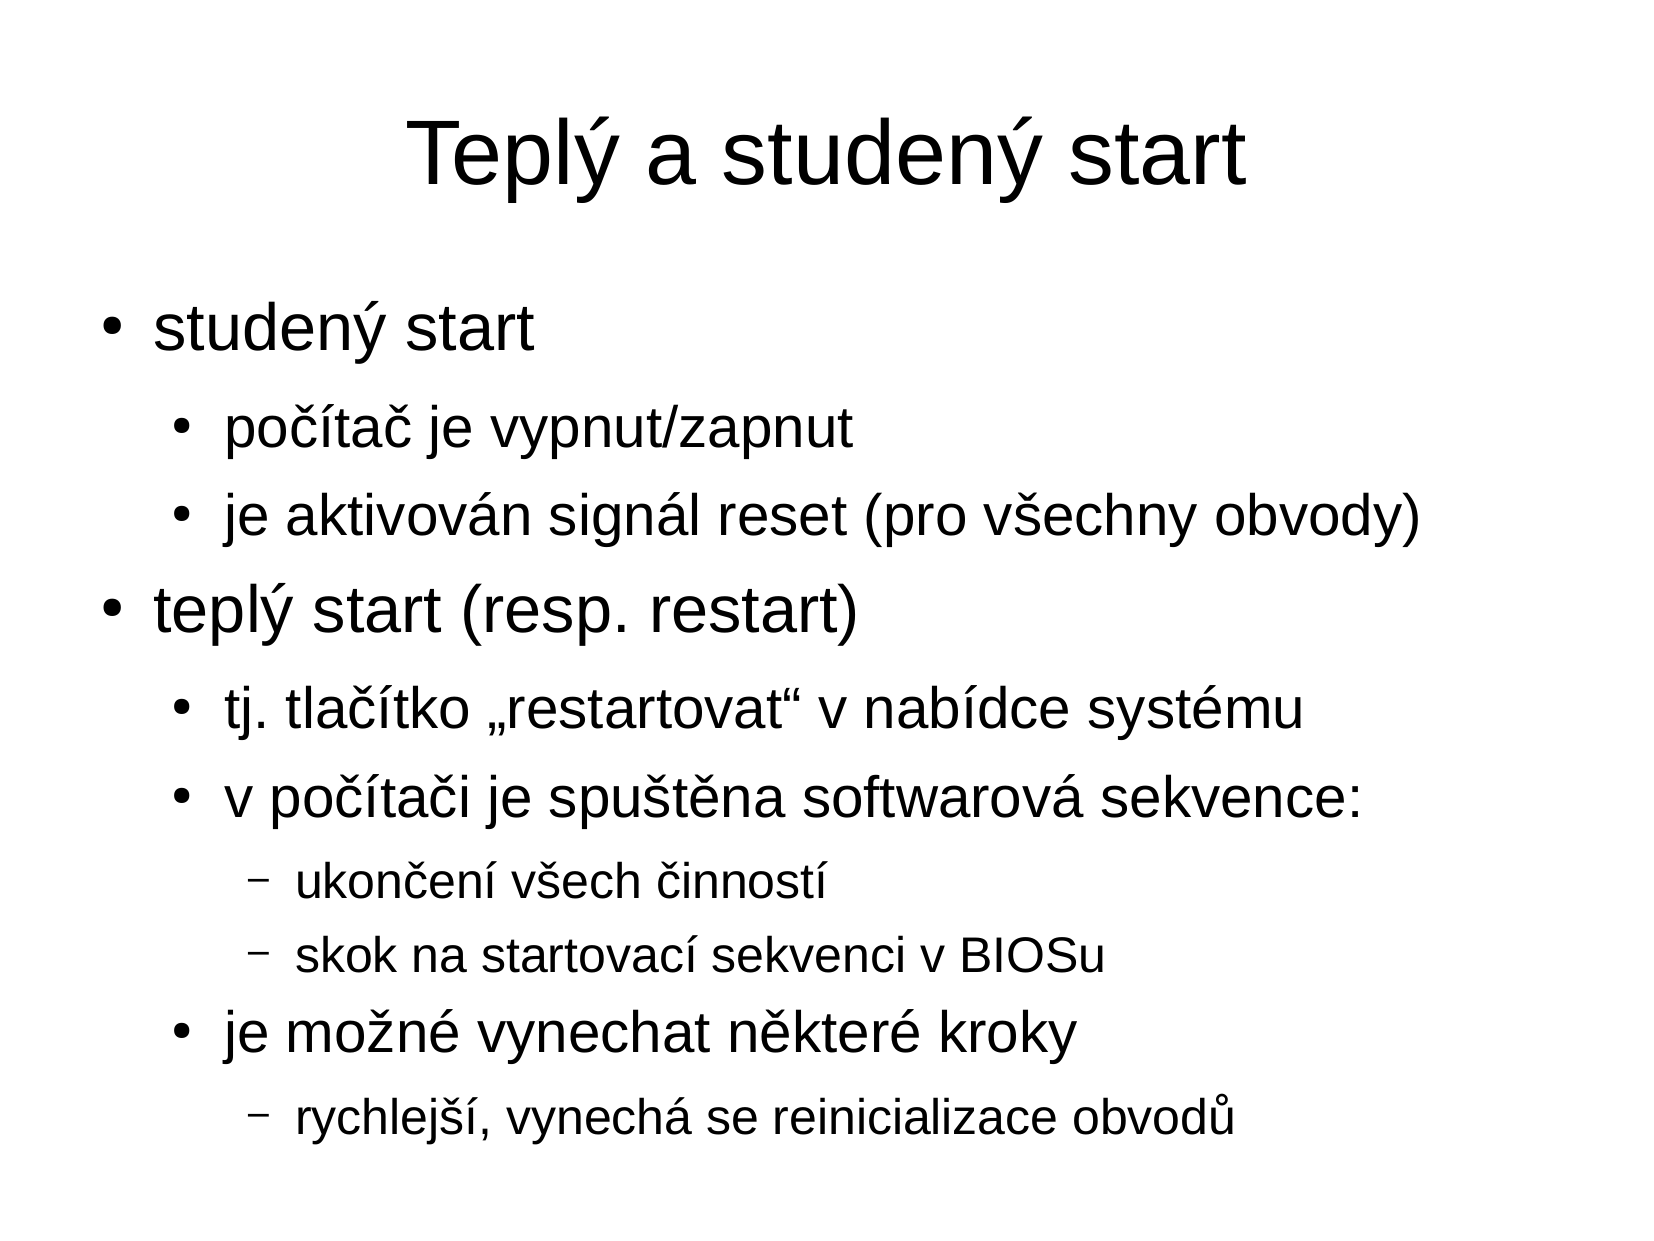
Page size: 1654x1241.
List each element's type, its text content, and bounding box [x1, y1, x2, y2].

list studený start počítač je vypnut/zapnut je aktivován signál reset (pro všechny obvody) teplý start (resp. restart) tj. tlačítko „restartovat“ v nabídce systému v počítači je spuštěna softwarová sekvence: ukončení všech činností skok na startovací sekvenci v BIOSu je možné vynechat některé kroky rychlejší, vynechá se reinicializace obvodů [82, 290, 1571, 1145]
title Teplý a studený start [82, 49, 1571, 257]
